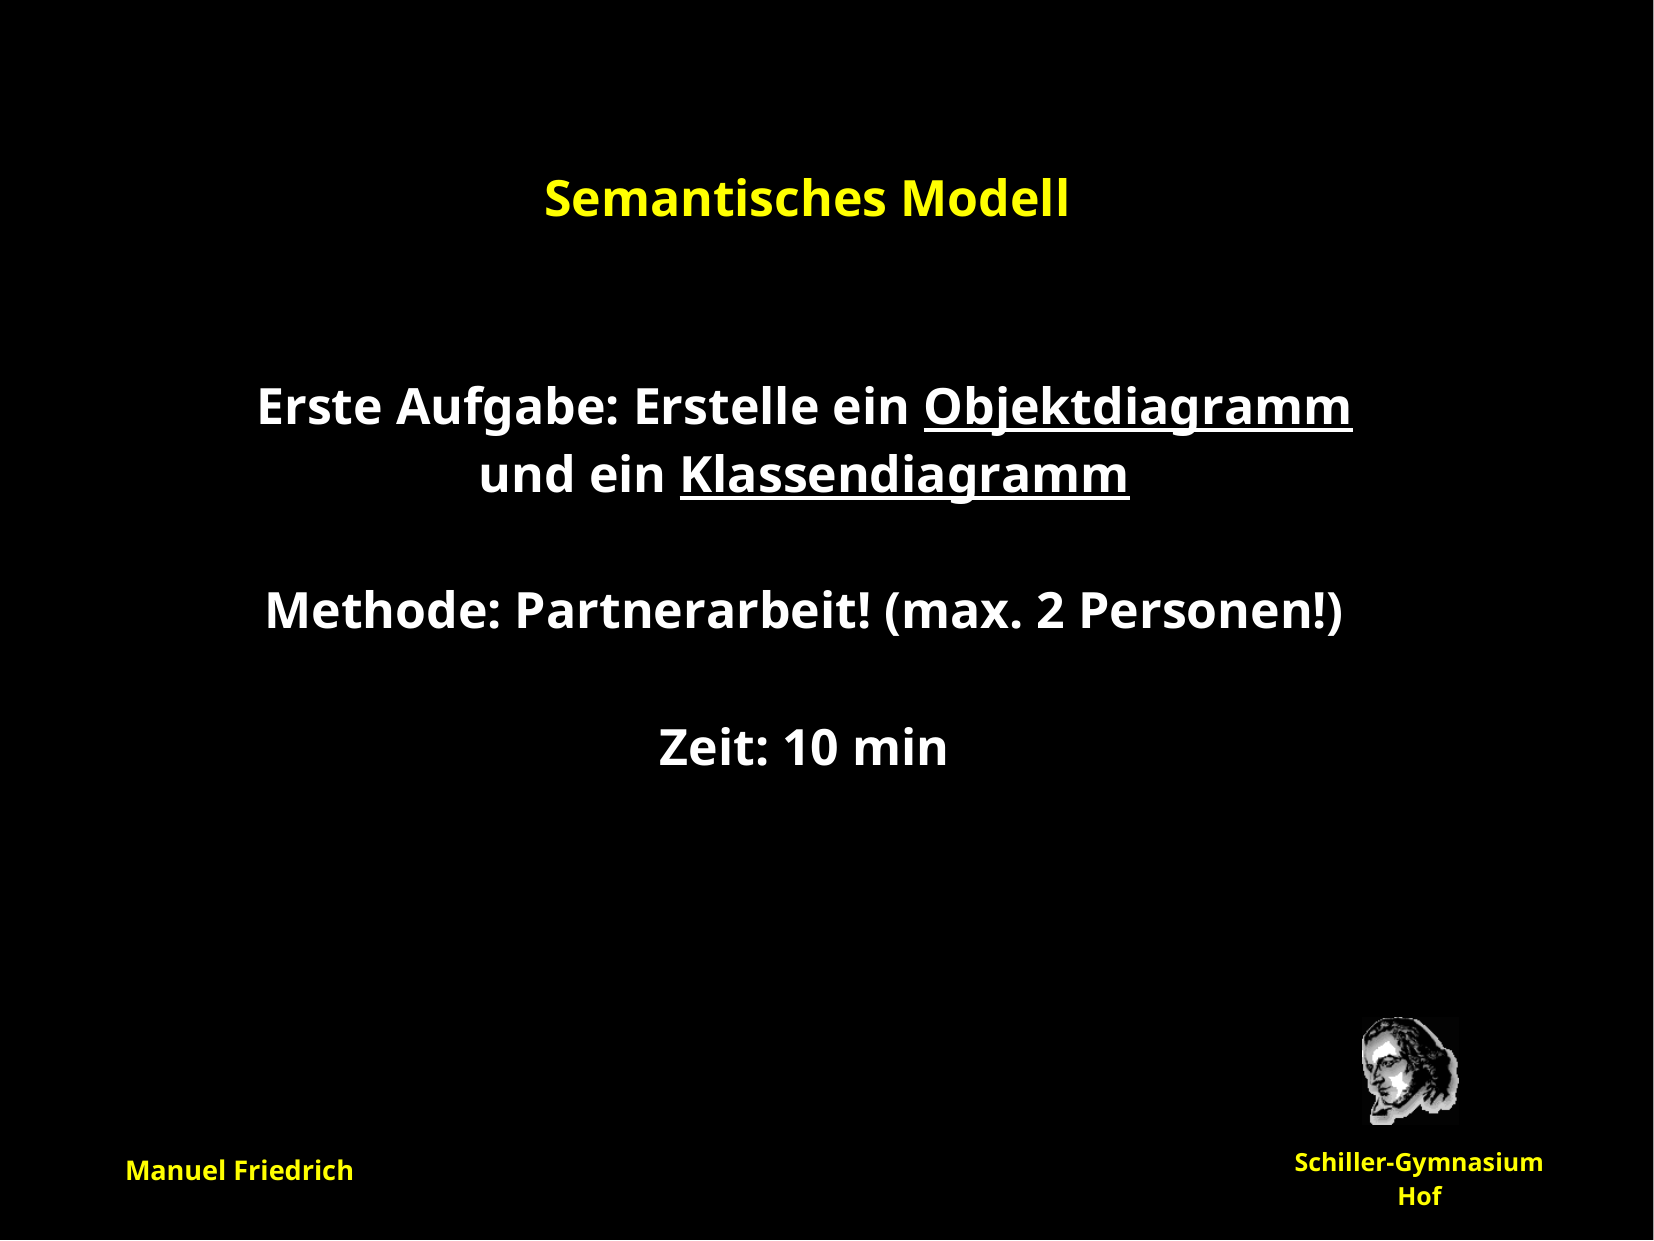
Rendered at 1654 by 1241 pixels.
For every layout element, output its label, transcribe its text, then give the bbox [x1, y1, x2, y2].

text_box Manuel Friedrich [124, 1151, 357, 1185]
picture [1362, 1017, 1459, 1125]
text_box Semantisches Modell [544, 162, 1211, 268]
text_box Schiller-Gymnasium Hof [1294, 1145, 1549, 1206]
text_box Erste Aufgabe: Erstelle ein Objektdiagramm und ein Klassendiagramm Methode: Partnerarbeit! (max. 2 Personen!) Zeit: 10 min [256, 370, 1409, 737]
